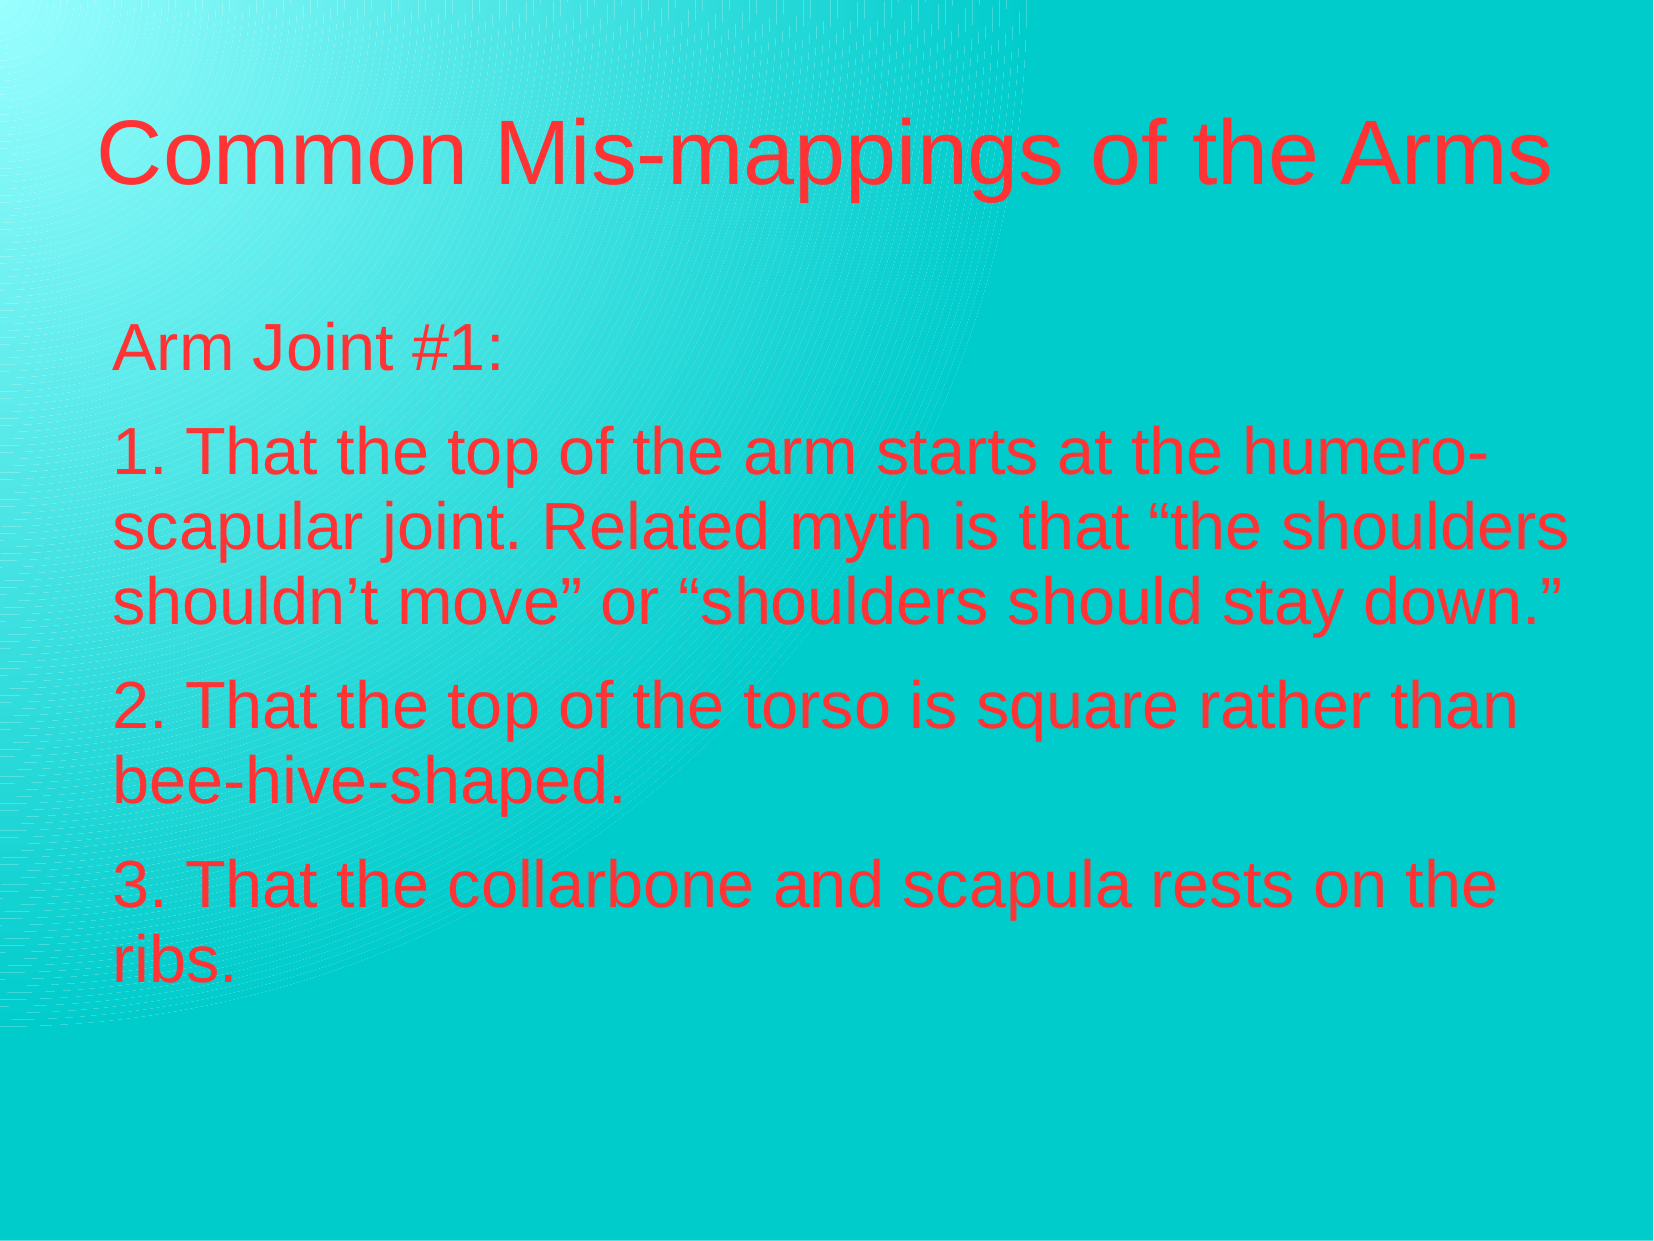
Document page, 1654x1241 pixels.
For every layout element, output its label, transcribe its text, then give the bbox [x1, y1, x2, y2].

title Common Mis-mappings of the Arms [82, 49, 1571, 257]
list Arm Joint #1: 1. That the top of the arm starts at the humero-scapular joint. Related myth is that “the shoulders shouldn’t move” or “shoulders should stay down.” 2. That the top of the torso is square rather than bee-hive-shaped. 3. That the collarbone and scapula rests on the ribs. [112, 310, 1613, 1131]
